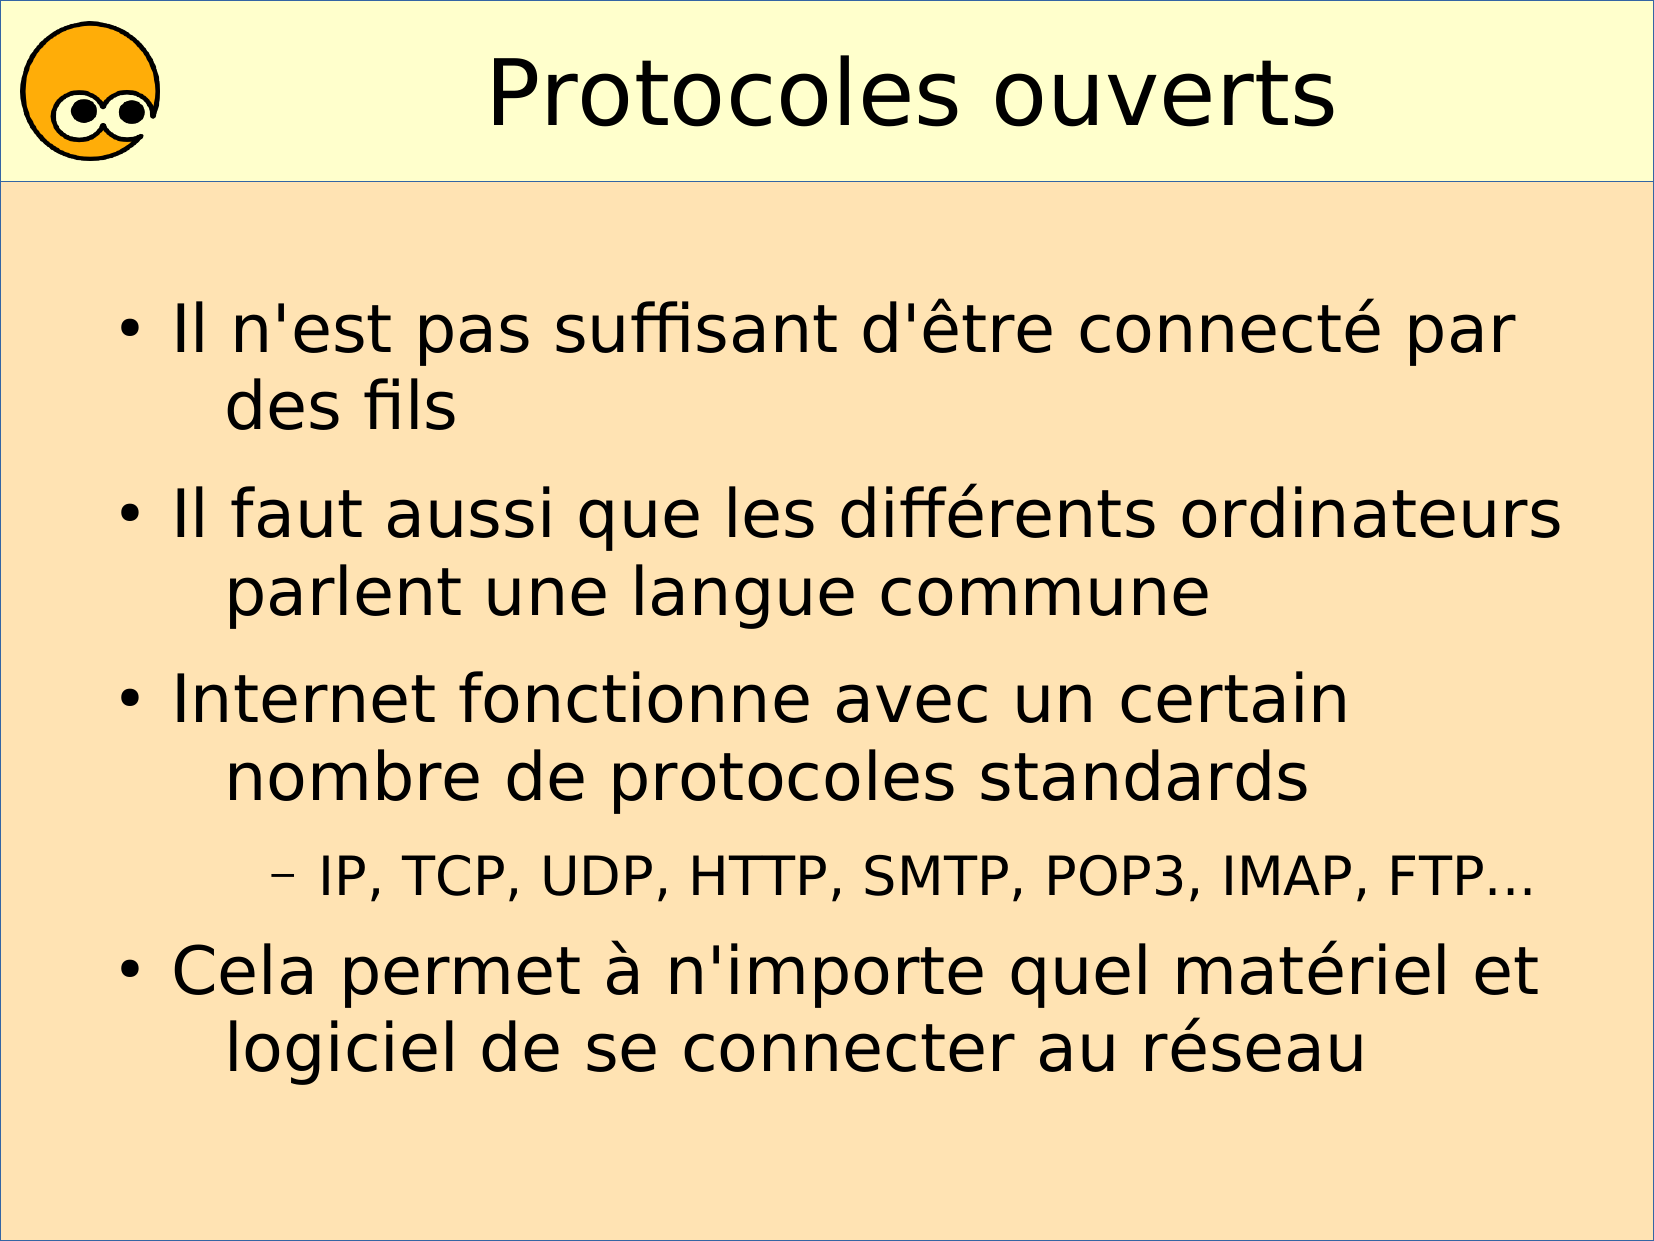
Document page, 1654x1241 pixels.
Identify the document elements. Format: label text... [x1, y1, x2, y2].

title Protocoles ouverts [203, 33, 1620, 154]
list Il n'est pas suffisant d'être connecté par des fils Il faut aussi que les différents ordinateurs parlent une langue commune Internet fonctionne avec un certain nombre de protocoles standards IP, TCP, UDP, HTTP, SMTP, POP3, IMAP, FTP... Cela permet à n'importe quel matériel et logiciel de se connecter au réseau [82, 290, 1571, 1109]
picture [20, 21, 160, 161]
